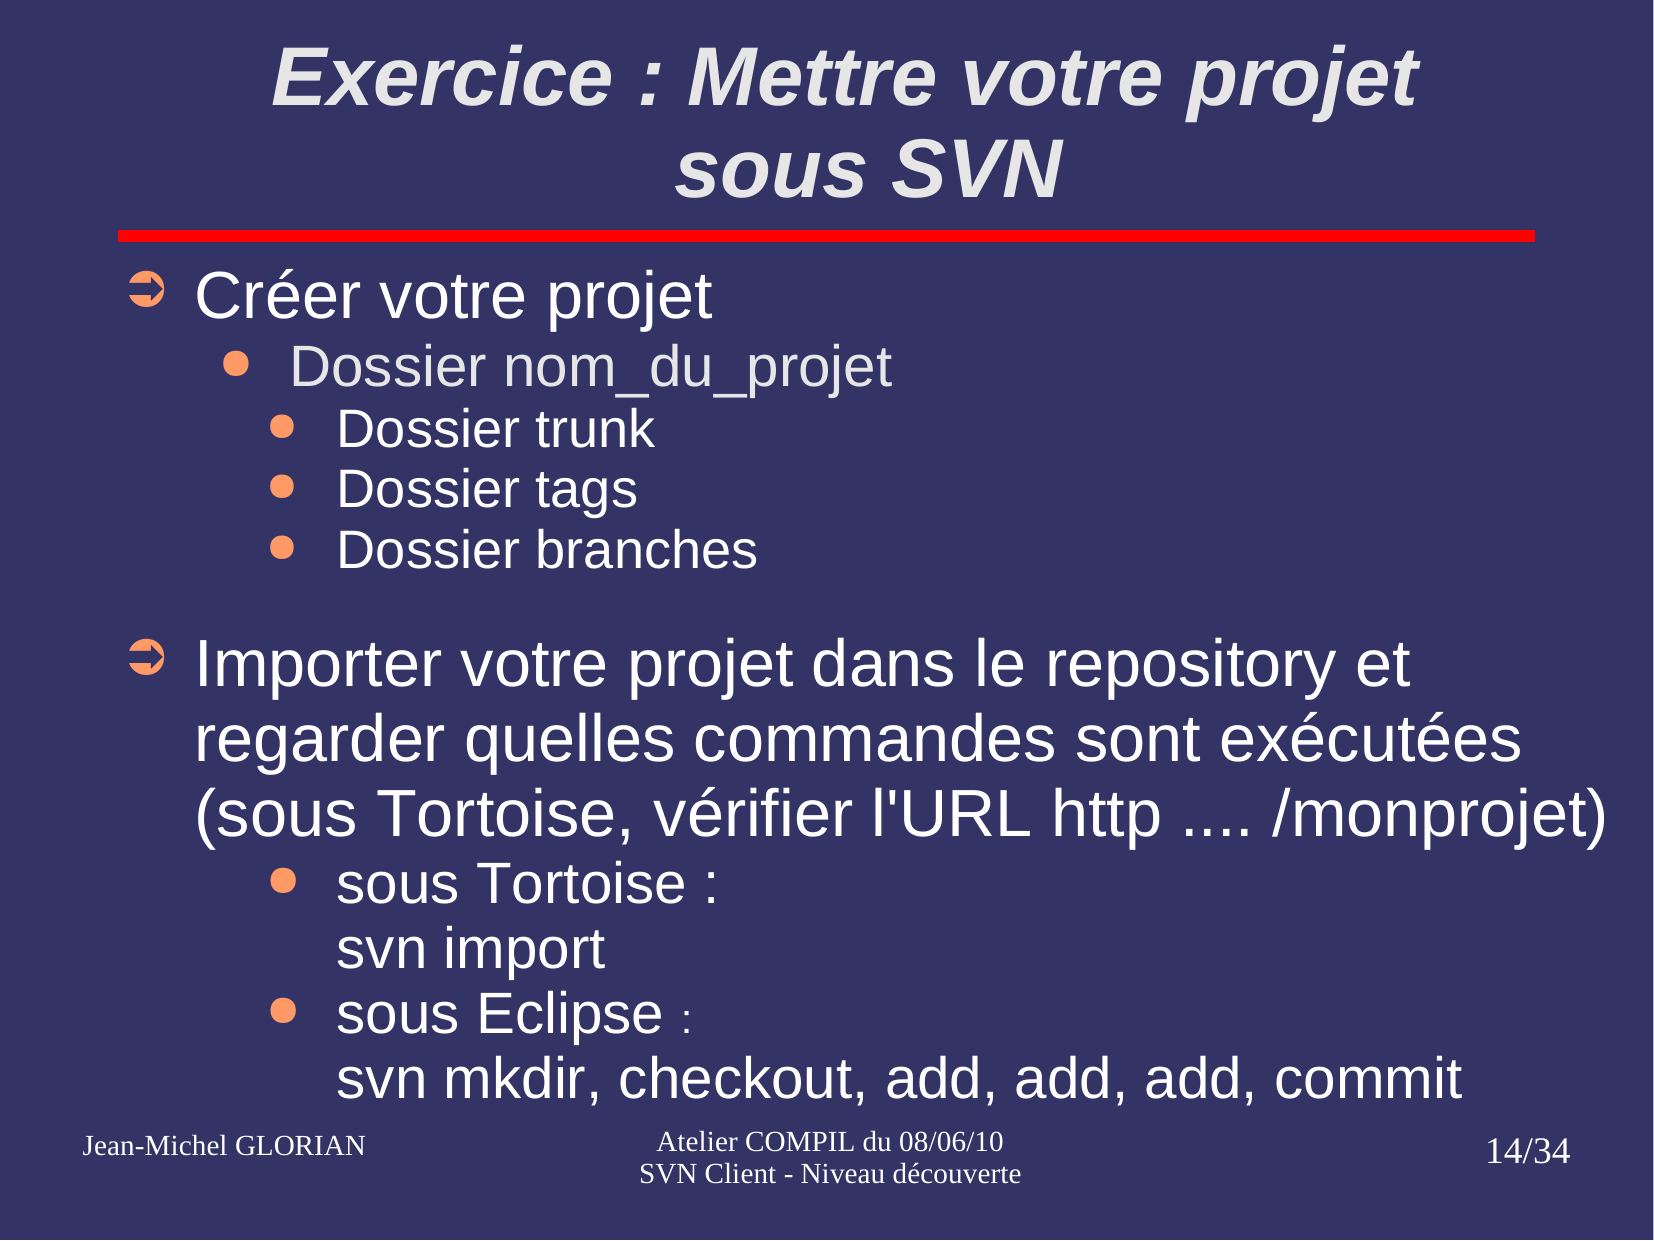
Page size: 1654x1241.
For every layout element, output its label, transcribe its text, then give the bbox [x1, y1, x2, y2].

title Exercice : Mettre votre projet sous SVN [121, 26, 1534, 219]
list Créer votre projet Dossier nom_du_projet Dossier trunk Dossier tags Dossier branches Importer votre projet dans le repository et regarder quelles commandes sont exécutées (sous Tortoise, vérifier l'URL http .... /monprojet) sous Tortoise : svn import sous Eclipse : svn mkdir, checkout, add, add, add, commit [112, 258, 1619, 1111]
